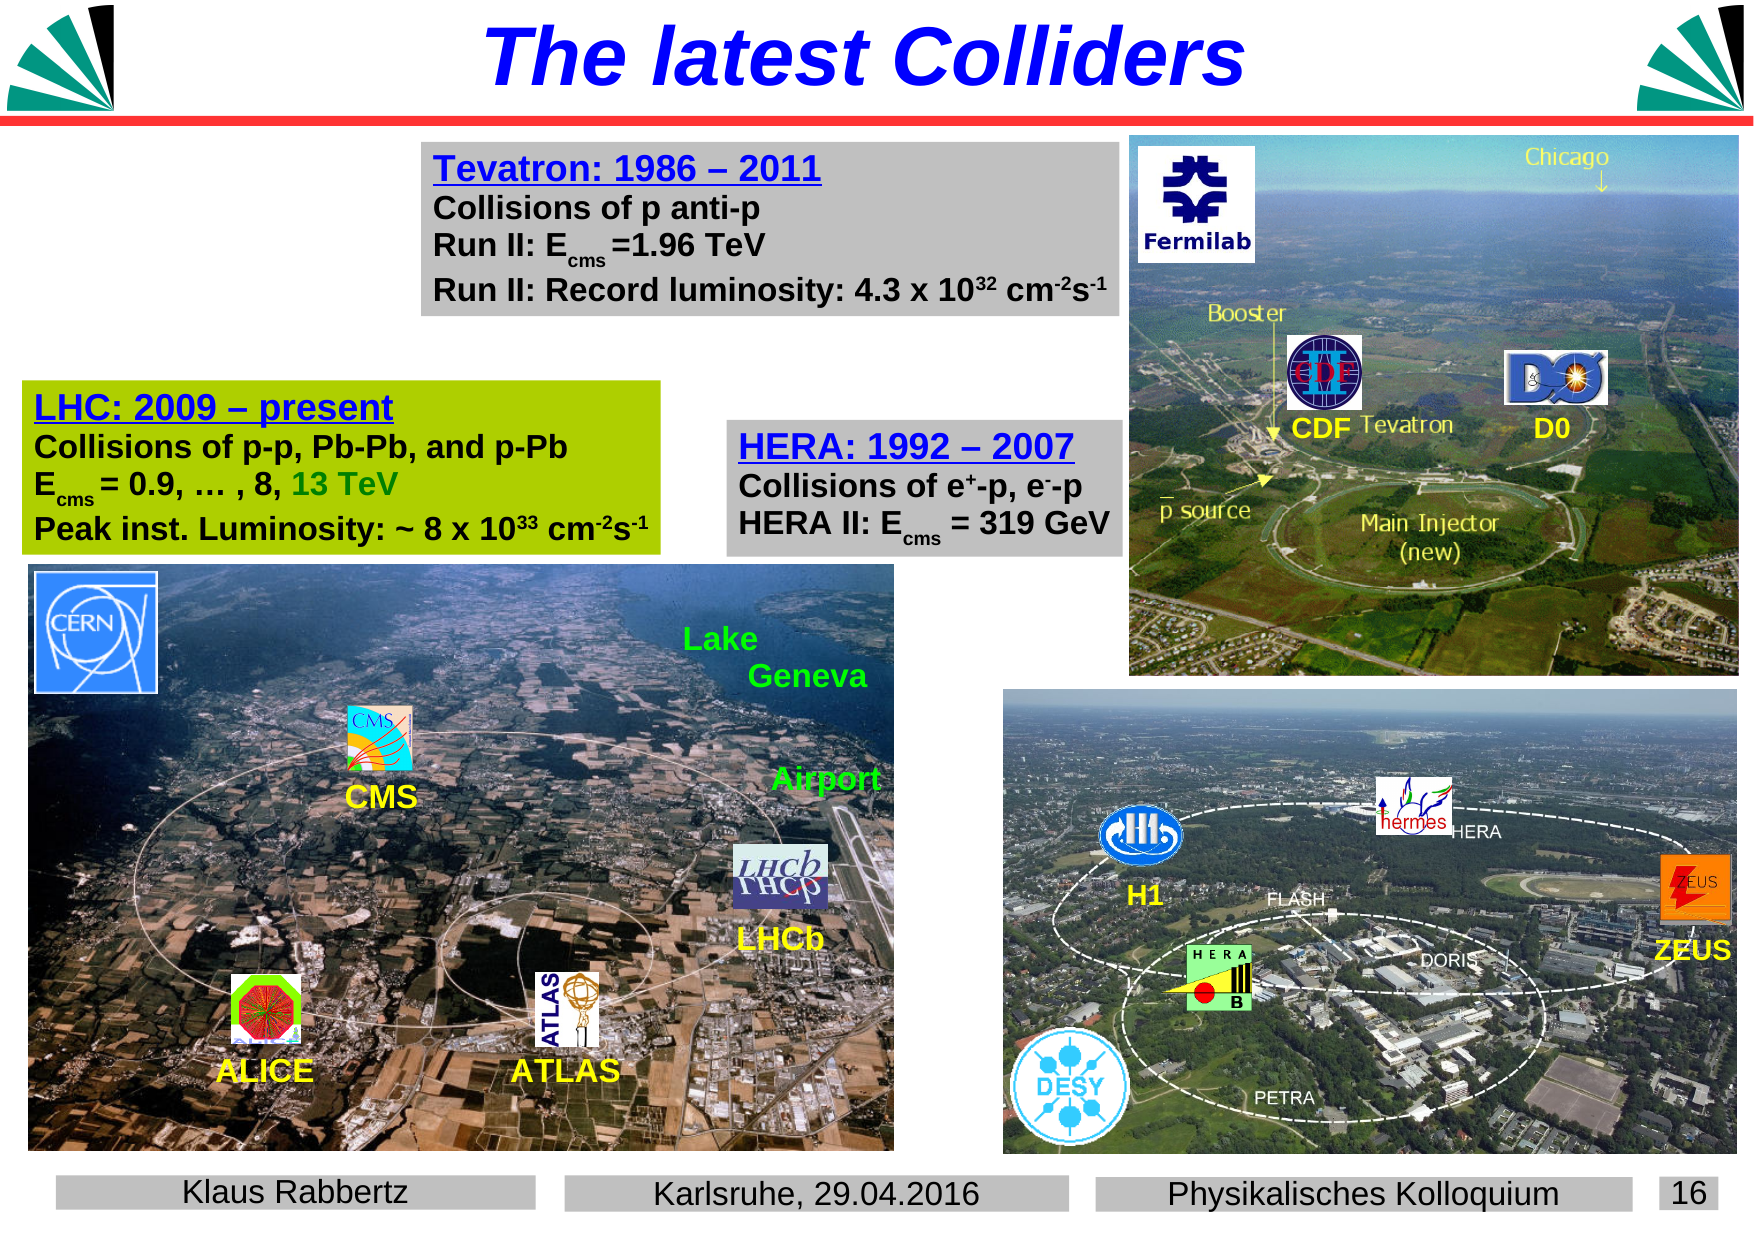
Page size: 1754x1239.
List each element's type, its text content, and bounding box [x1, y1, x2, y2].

text_box Tevatron: 1986 – 2011 Collisions of p anti-p Run II: Ecms =1.96 TeV Run II: Record luminosity: 4.3 x 1032 cm-2s-1 [421, 141, 1119, 317]
title The latest Colliders [123, 0, 1606, 114]
text_box ZEUS [1642, 927, 1745, 973]
text_box ATLAS [498, 1046, 642, 1100]
text_box CDF [1279, 406, 1364, 451]
picture [1129, 135, 1740, 677]
text_box ALICE [203, 1046, 333, 1098]
picture [28, 564, 894, 1151]
picture [7, 5, 114, 112]
text_box D0 [1521, 406, 1583, 451]
text_box HERA: 1992 – 2007 Collisions of e+-p, e--p HERA II: Ecms = 319 GeV [726, 419, 1121, 557]
text_box LHC: 2009 – present Collisions of p-p, Pb-Pb, and p-Pb Ecms = 0.9, … , 8, 13 TeV Peak inst. Luminosity: ~ 8 x 1033 cm-2s-1 [22, 380, 660, 555]
text_box Lake Geneva [670, 614, 895, 708]
picture [1003, 689, 1737, 1154]
text_box Airport [758, 754, 903, 808]
picture [1637, 5, 1744, 112]
text_box CMS [332, 772, 439, 826]
text_box H1 [1114, 873, 1177, 919]
text_box LHCb [724, 914, 846, 968]
